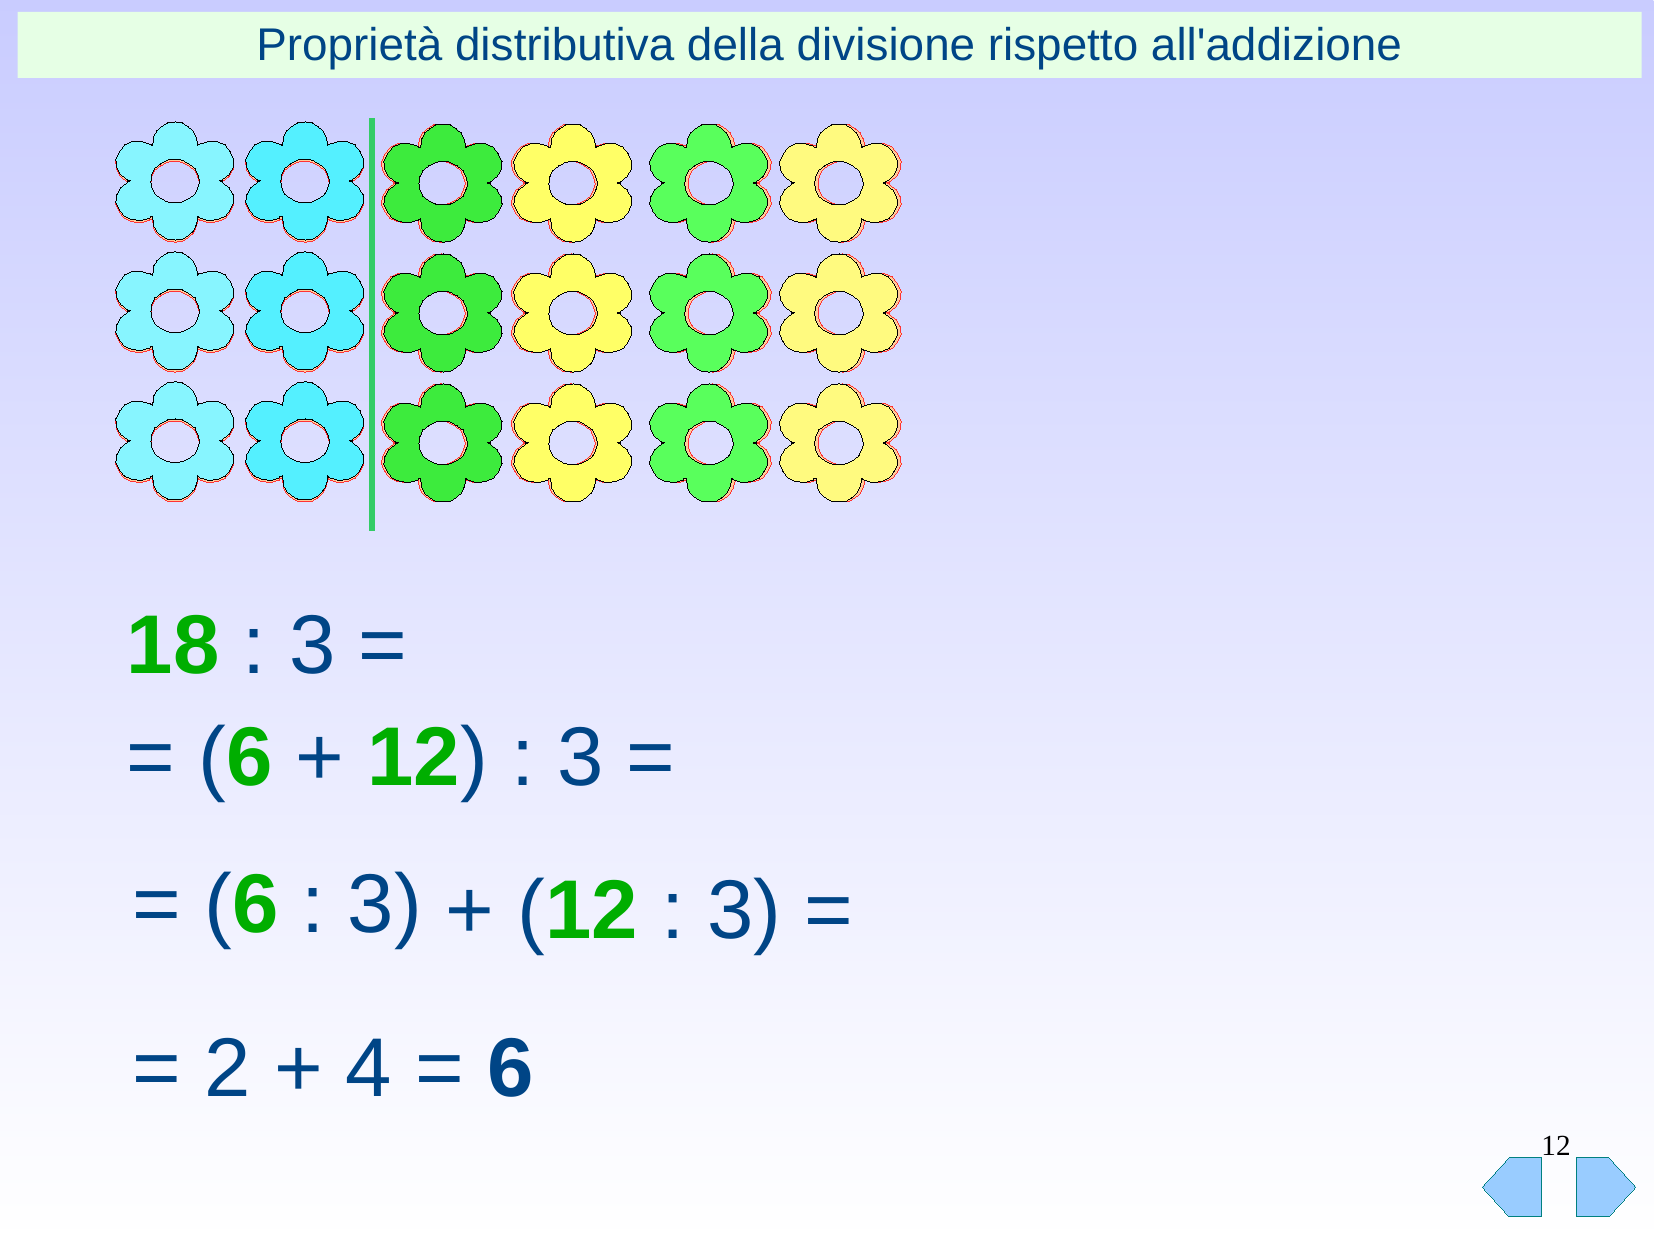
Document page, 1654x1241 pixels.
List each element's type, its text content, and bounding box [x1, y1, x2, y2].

text_box [649, 124, 772, 243]
text_box [115, 251, 234, 373]
text_box [1576, 1157, 1636, 1217]
text_box = (6 + 12) : 3 = [112, 702, 857, 811]
text_box [245, 381, 364, 502]
text_box [1482, 1157, 1542, 1217]
text_box [245, 121, 364, 243]
text_box [511, 124, 632, 243]
text_box [115, 381, 234, 502]
text_box 18 : 3 = [112, 590, 857, 699]
text_box [245, 251, 364, 373]
text_box [779, 253, 902, 373]
text_box [511, 383, 632, 502]
text_box [381, 124, 503, 243]
text_box [779, 383, 902, 502]
text_box [381, 383, 503, 502]
text_box [649, 383, 772, 502]
text_box Proprietà distributiva della divisione rispetto all'addizione [17, 11, 1642, 78]
text_box [511, 253, 632, 373]
text_box = 2 + 4 = 6 [118, 1014, 798, 1123]
text_box + (12 : 3) = [431, 856, 875, 965]
text_box [779, 124, 902, 243]
text_box [115, 121, 234, 243]
text_box = (6 : 3) [118, 850, 473, 959]
text_box [381, 253, 503, 373]
text_box [649, 253, 772, 373]
